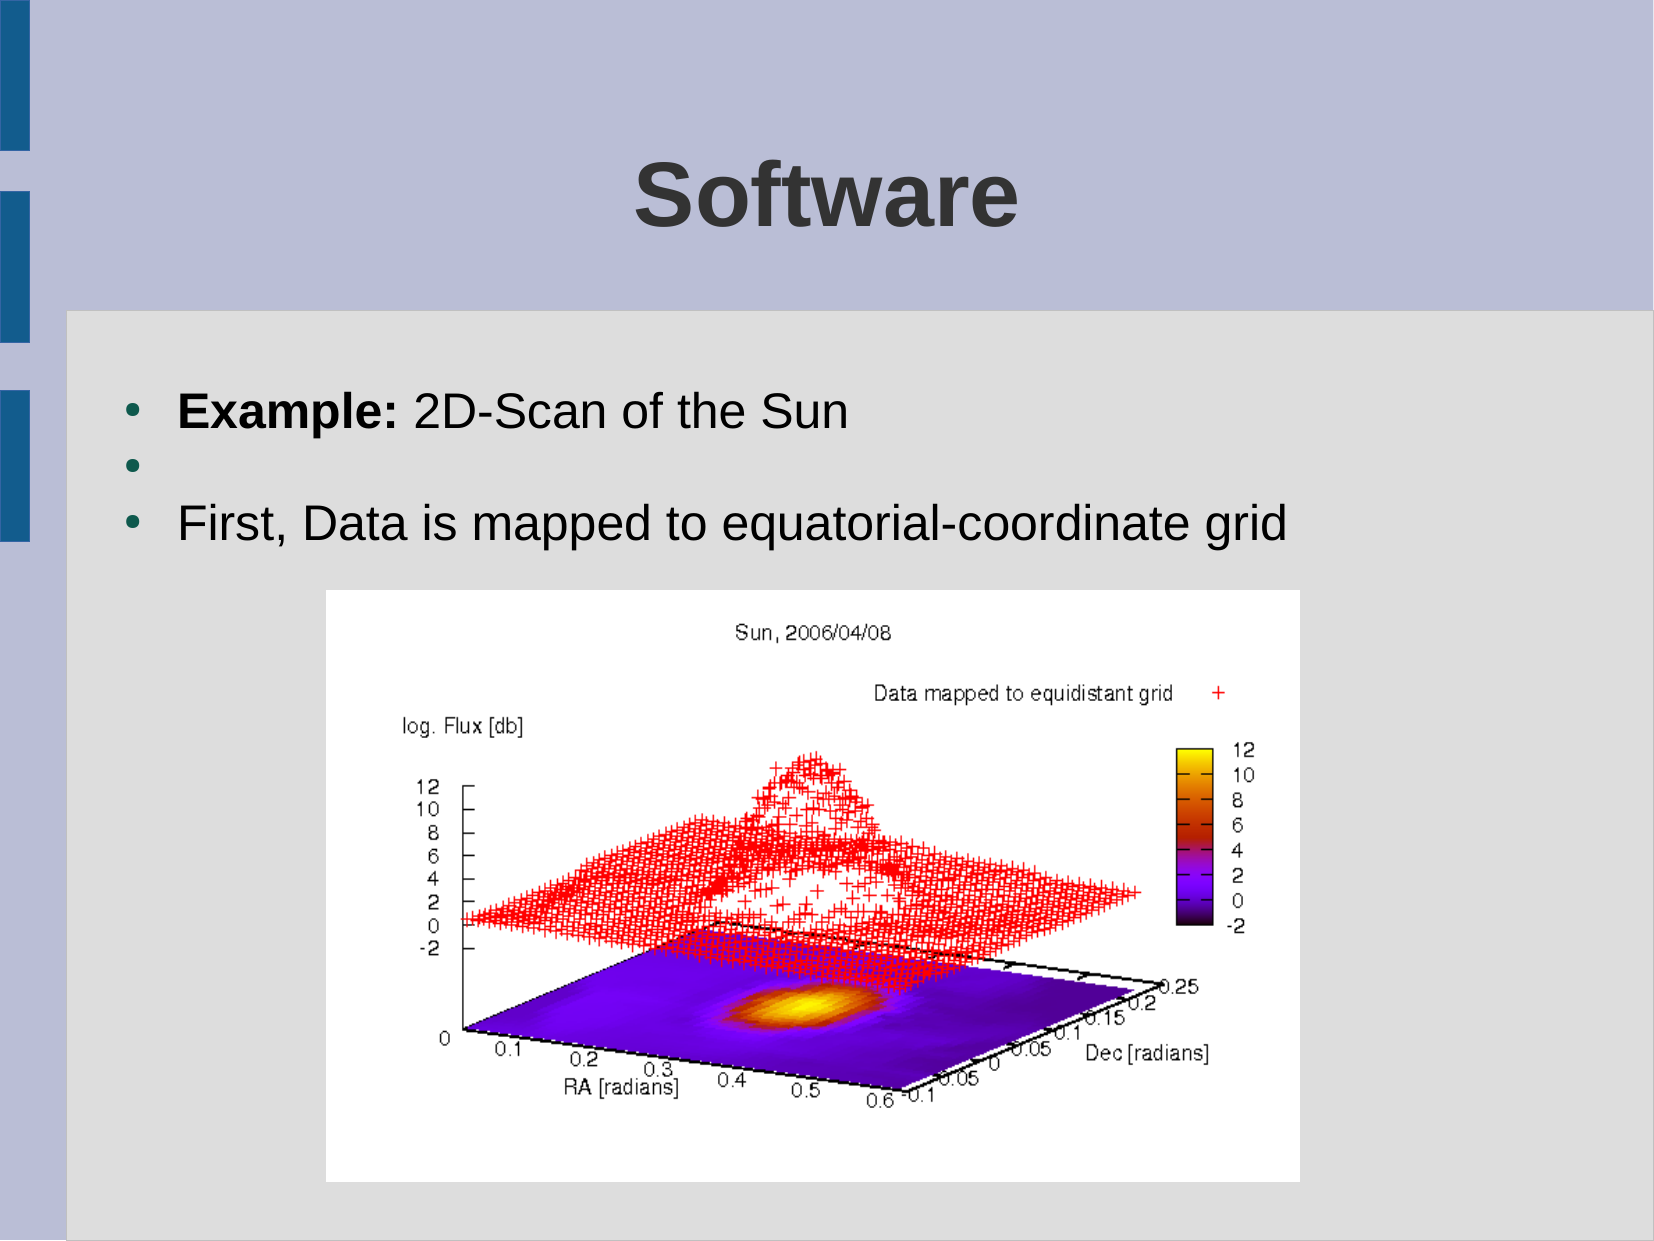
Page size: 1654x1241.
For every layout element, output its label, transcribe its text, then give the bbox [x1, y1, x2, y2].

picture [326, 590, 1300, 1182]
list Example: 2D-Scan of the Sun First, Data is mapped to equatorial-coordinate grid [88, 383, 1565, 604]
title Software [121, 91, 1534, 299]
